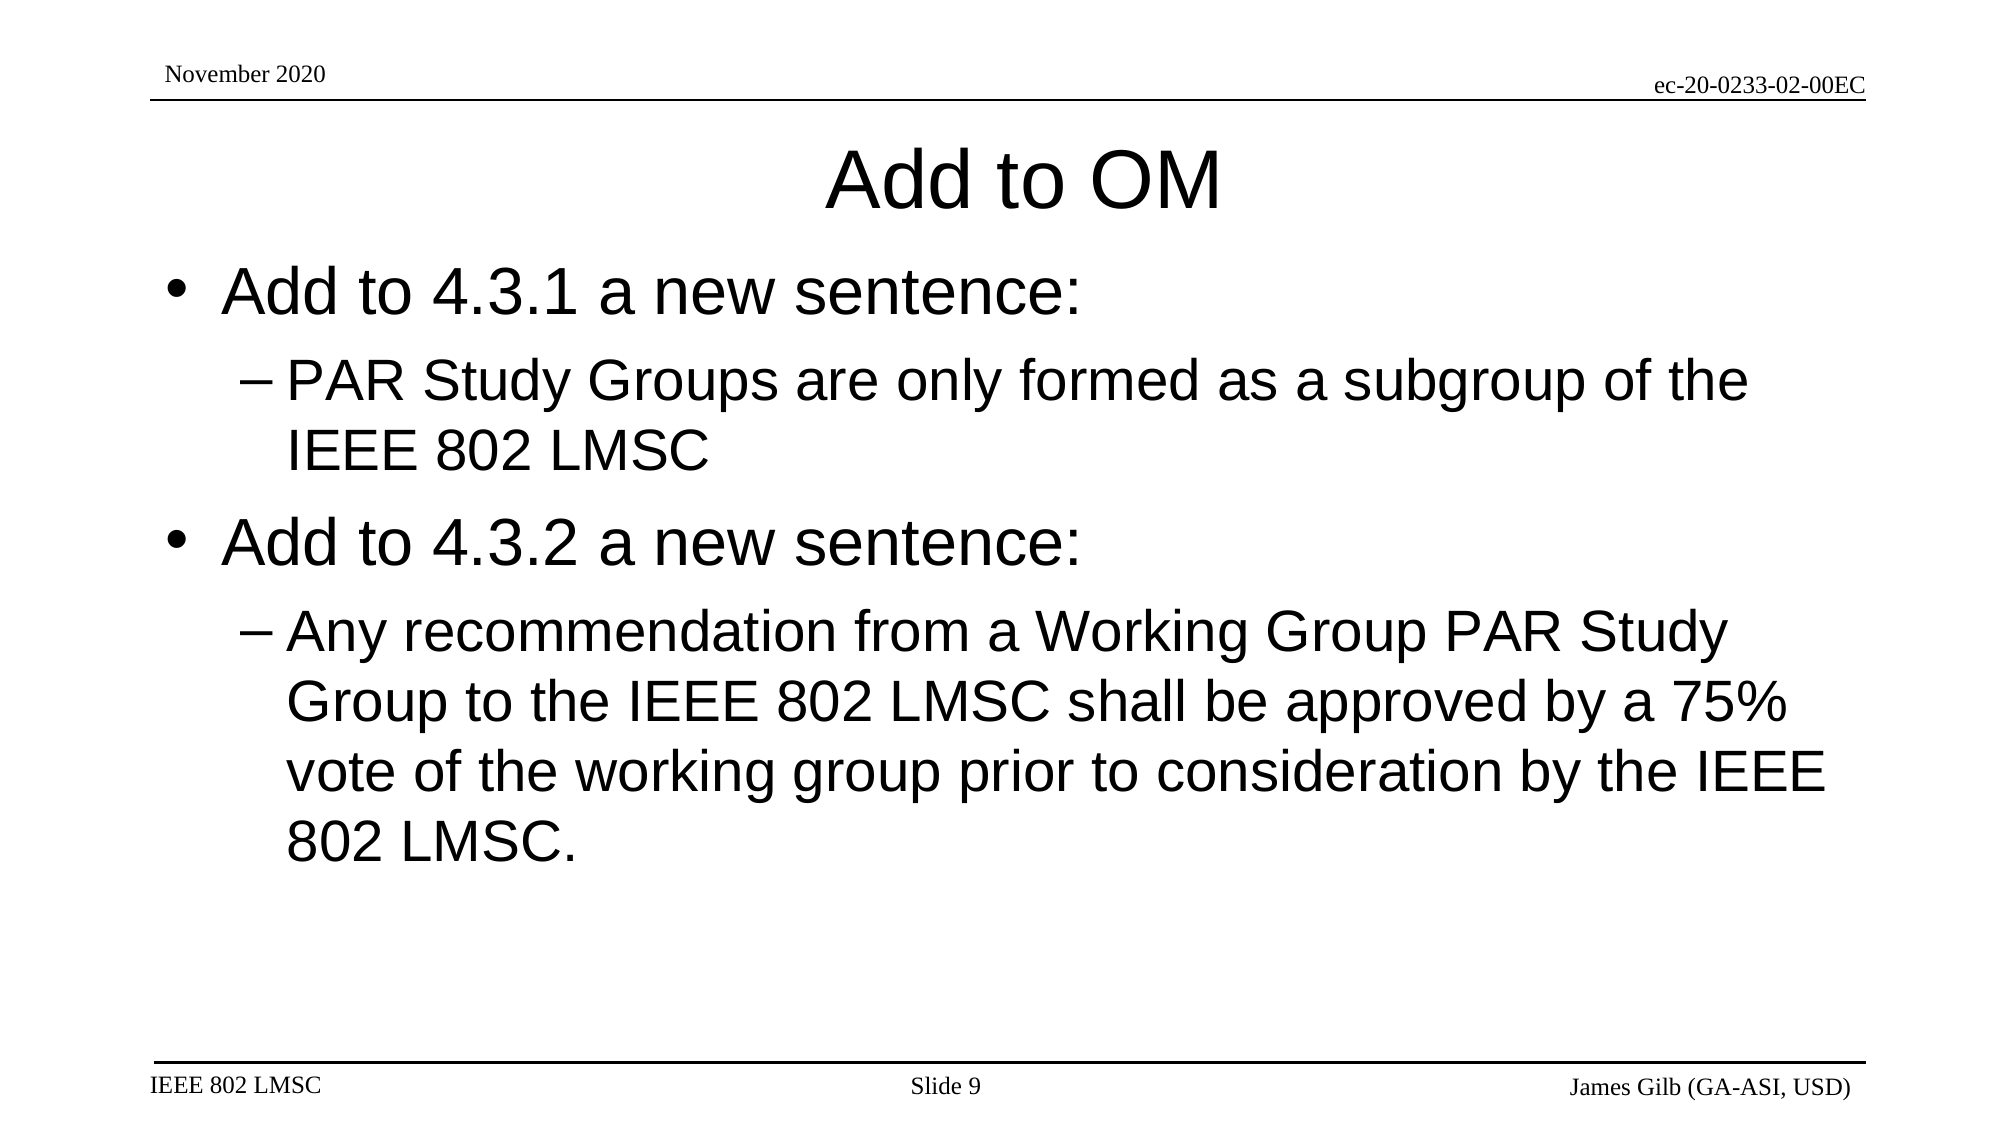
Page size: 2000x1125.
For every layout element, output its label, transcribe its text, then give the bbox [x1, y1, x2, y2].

title Add to OM [149, 112, 1900, 238]
list Add to 4.3.1 a new sentence: PAR Study Groups are only formed as a subgroup of the IEEE 802 LMSC Add to 4.3.2 a new sentence: Any recommendation from a Working Group PAR Study Group to the IEEE 802 LMSC shall be approved by a 75% vote of the working group prior to consideration by the IEEE 802 LMSC. [149, 239, 1900, 1051]
